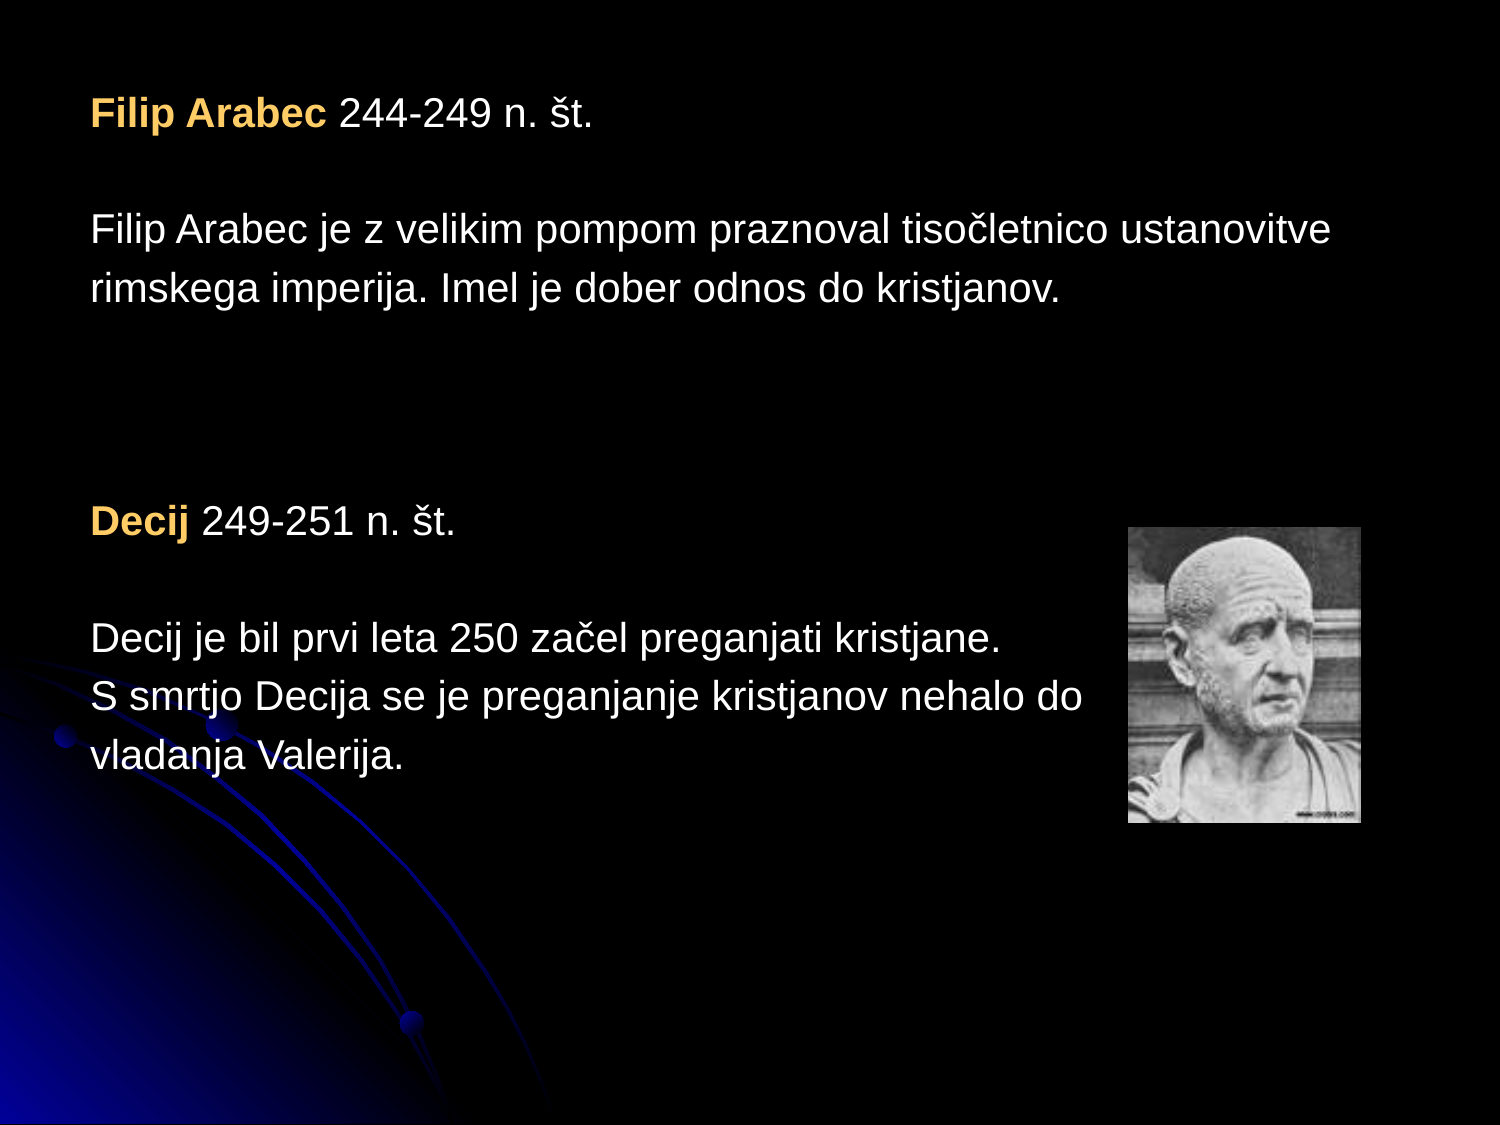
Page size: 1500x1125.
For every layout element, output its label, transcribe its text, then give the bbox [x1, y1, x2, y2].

picture [1128, 527, 1361, 823]
list Filip Arabec 244-249 n. št. Filip Arabec je z velikim pompom praznoval tisočletnico ustanovitve rimskega imperija. Imel je dober odnos do kristjanov. Decij 249-251 n. št. Decij je bil prvi leta 250 začel preganjati kristjane. S smrtjo Decija se je preganjanje kristjanov nehalo do vladanja Valerija. [75, 78, 1425, 1006]
